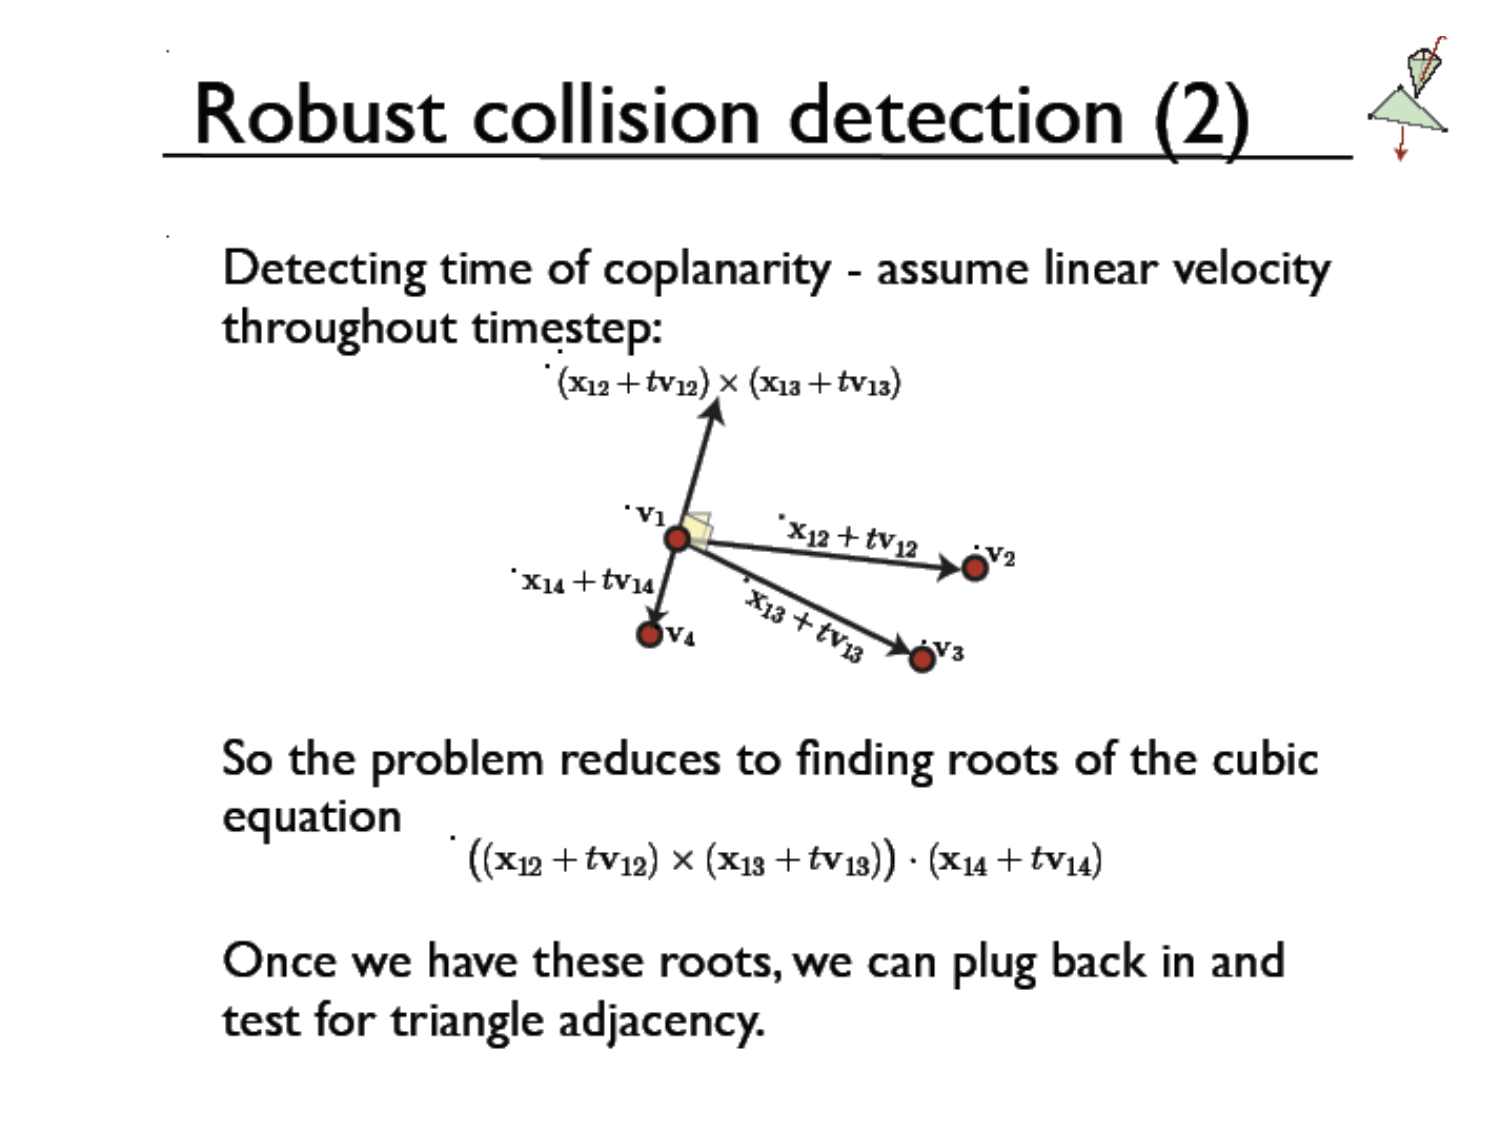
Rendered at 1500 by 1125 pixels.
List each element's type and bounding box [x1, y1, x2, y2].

picture [41, 36, 1459, 1089]
